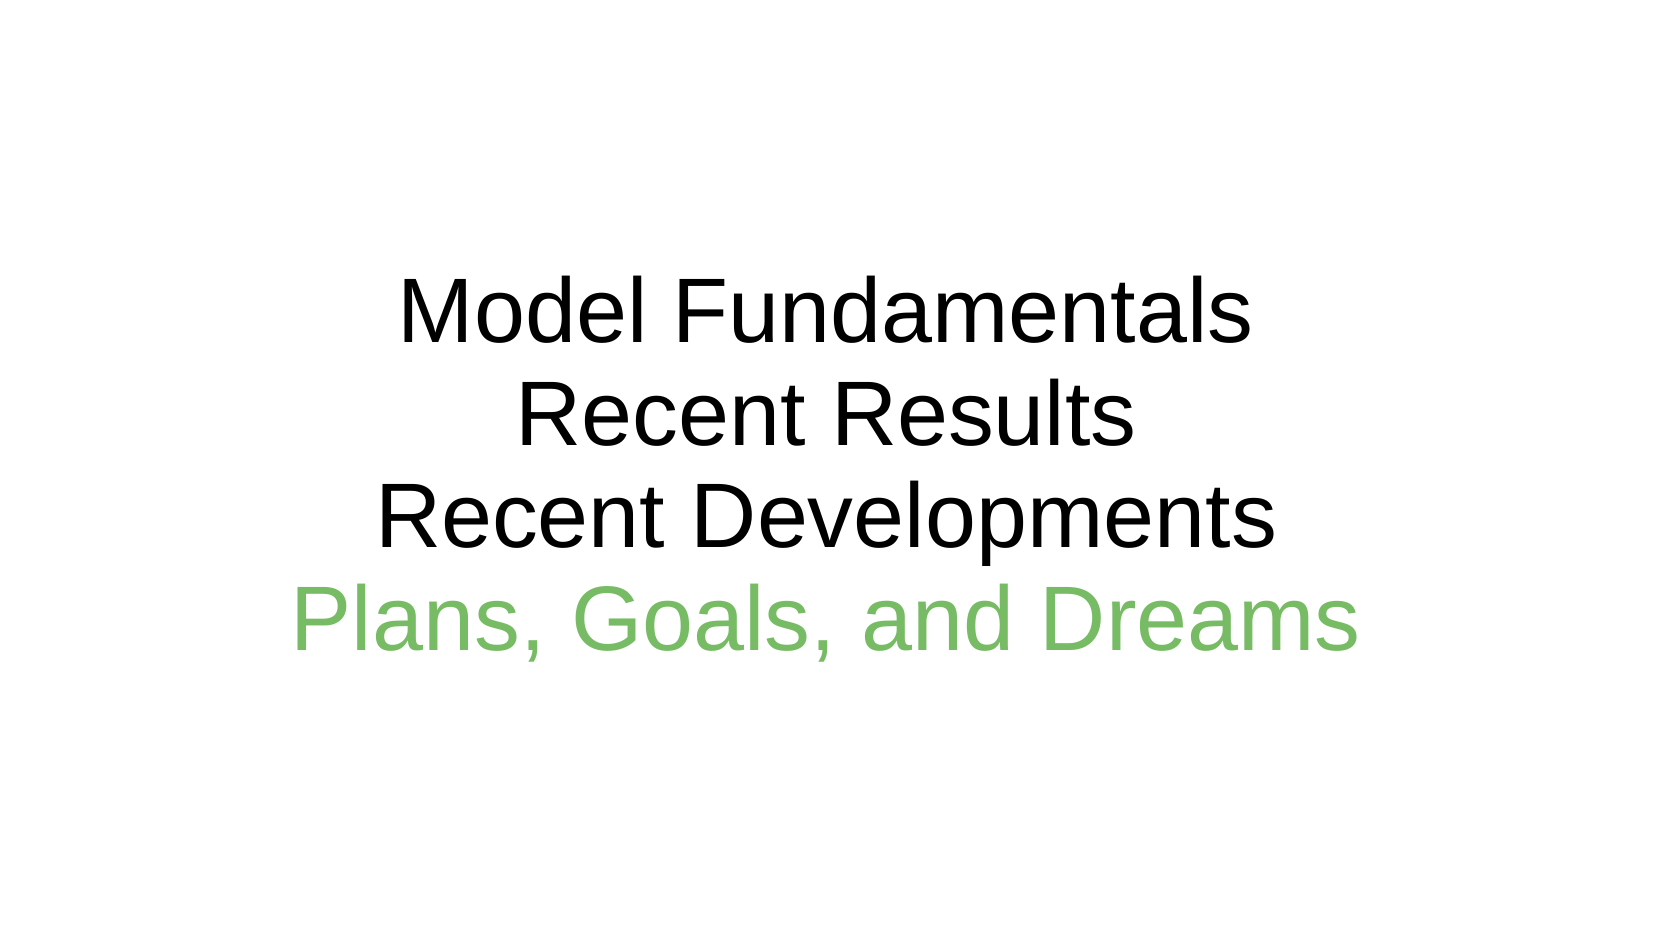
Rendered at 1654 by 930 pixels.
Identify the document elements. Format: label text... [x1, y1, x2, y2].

text_box Model Fundamentals Recent Results Recent Developments Plans, Goals, and Dreams [276, 252, 1377, 678]
